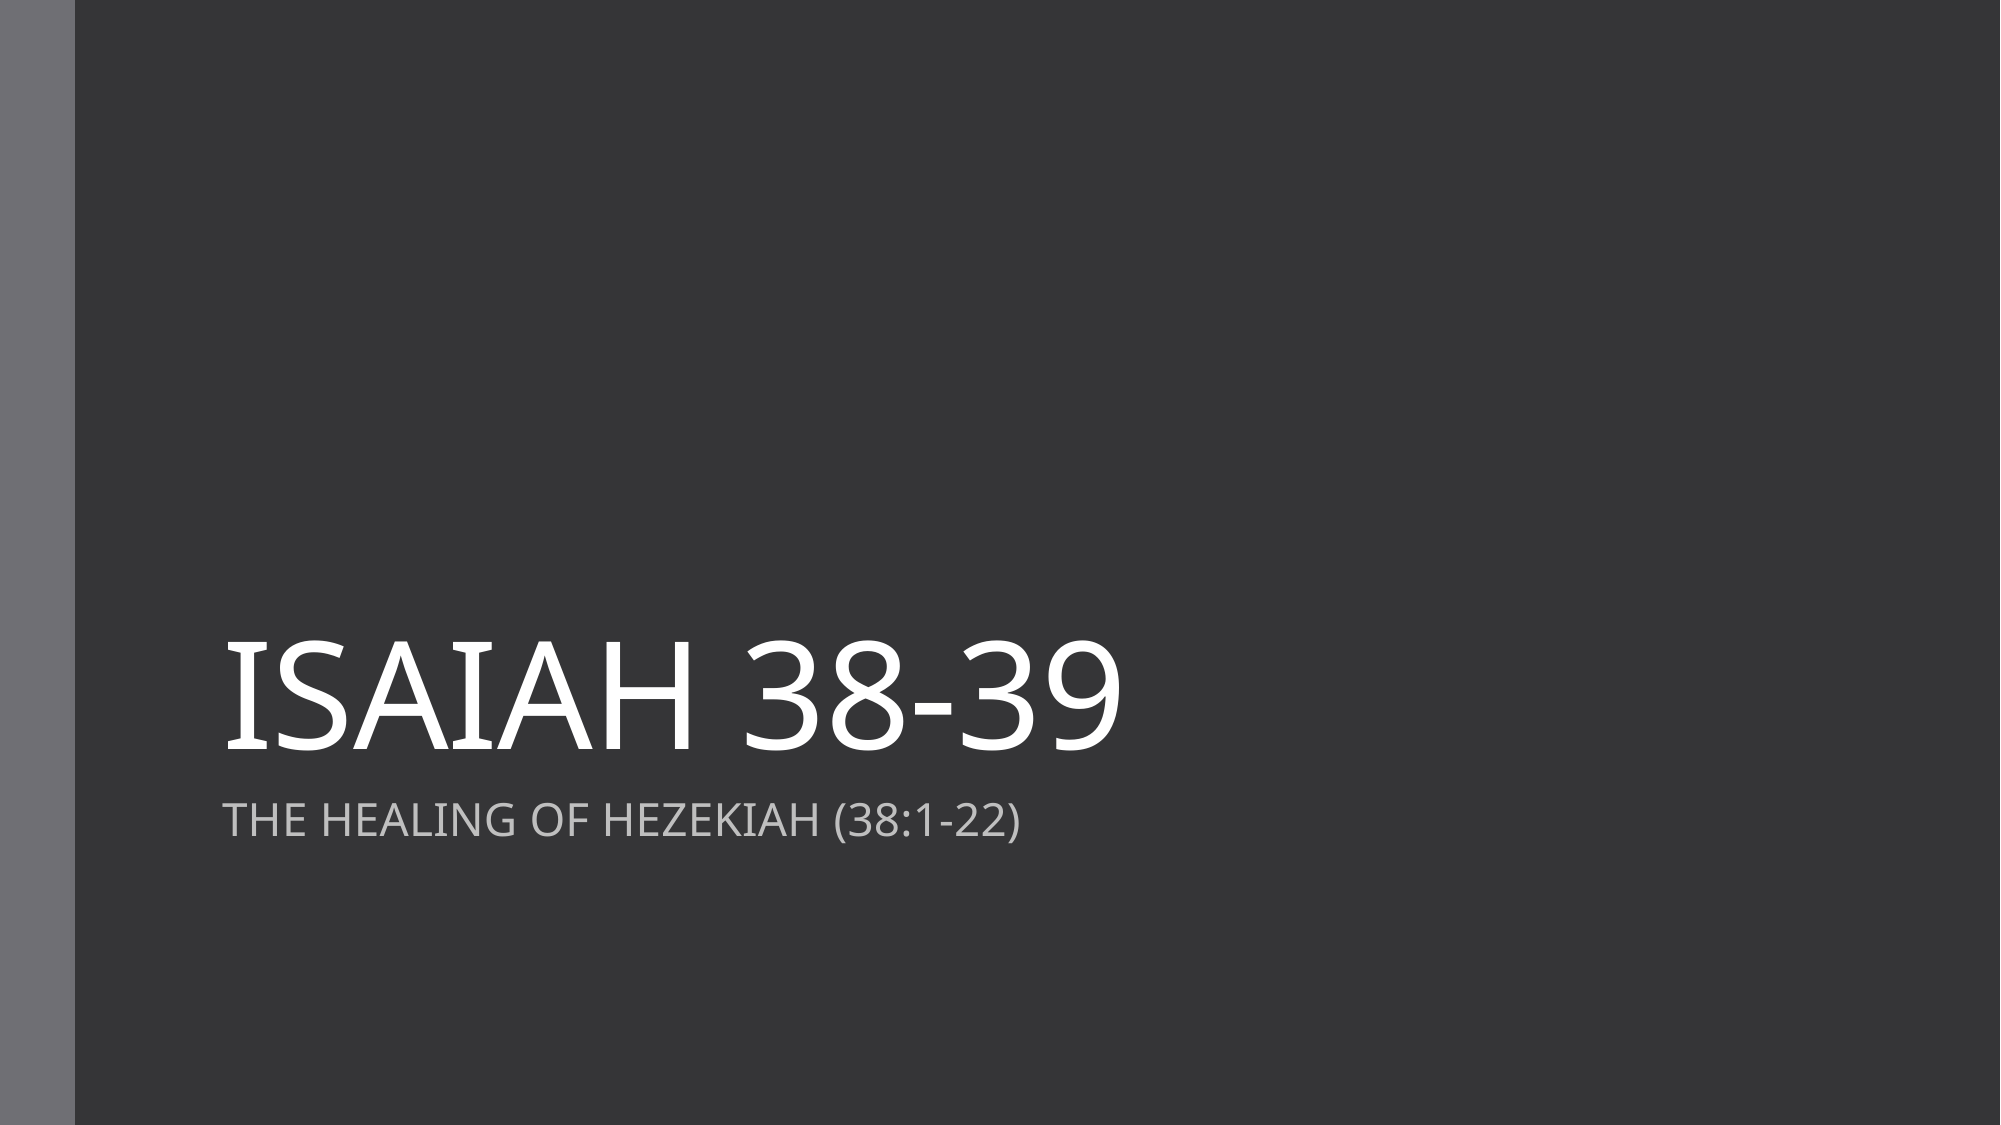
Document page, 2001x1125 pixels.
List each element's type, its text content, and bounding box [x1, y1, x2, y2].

subtitle THE HEALING OF HEZEKIAH (38:1-22) [206, 787, 1752, 1066]
title ISAIAH 38-39 [206, 124, 1752, 787]
